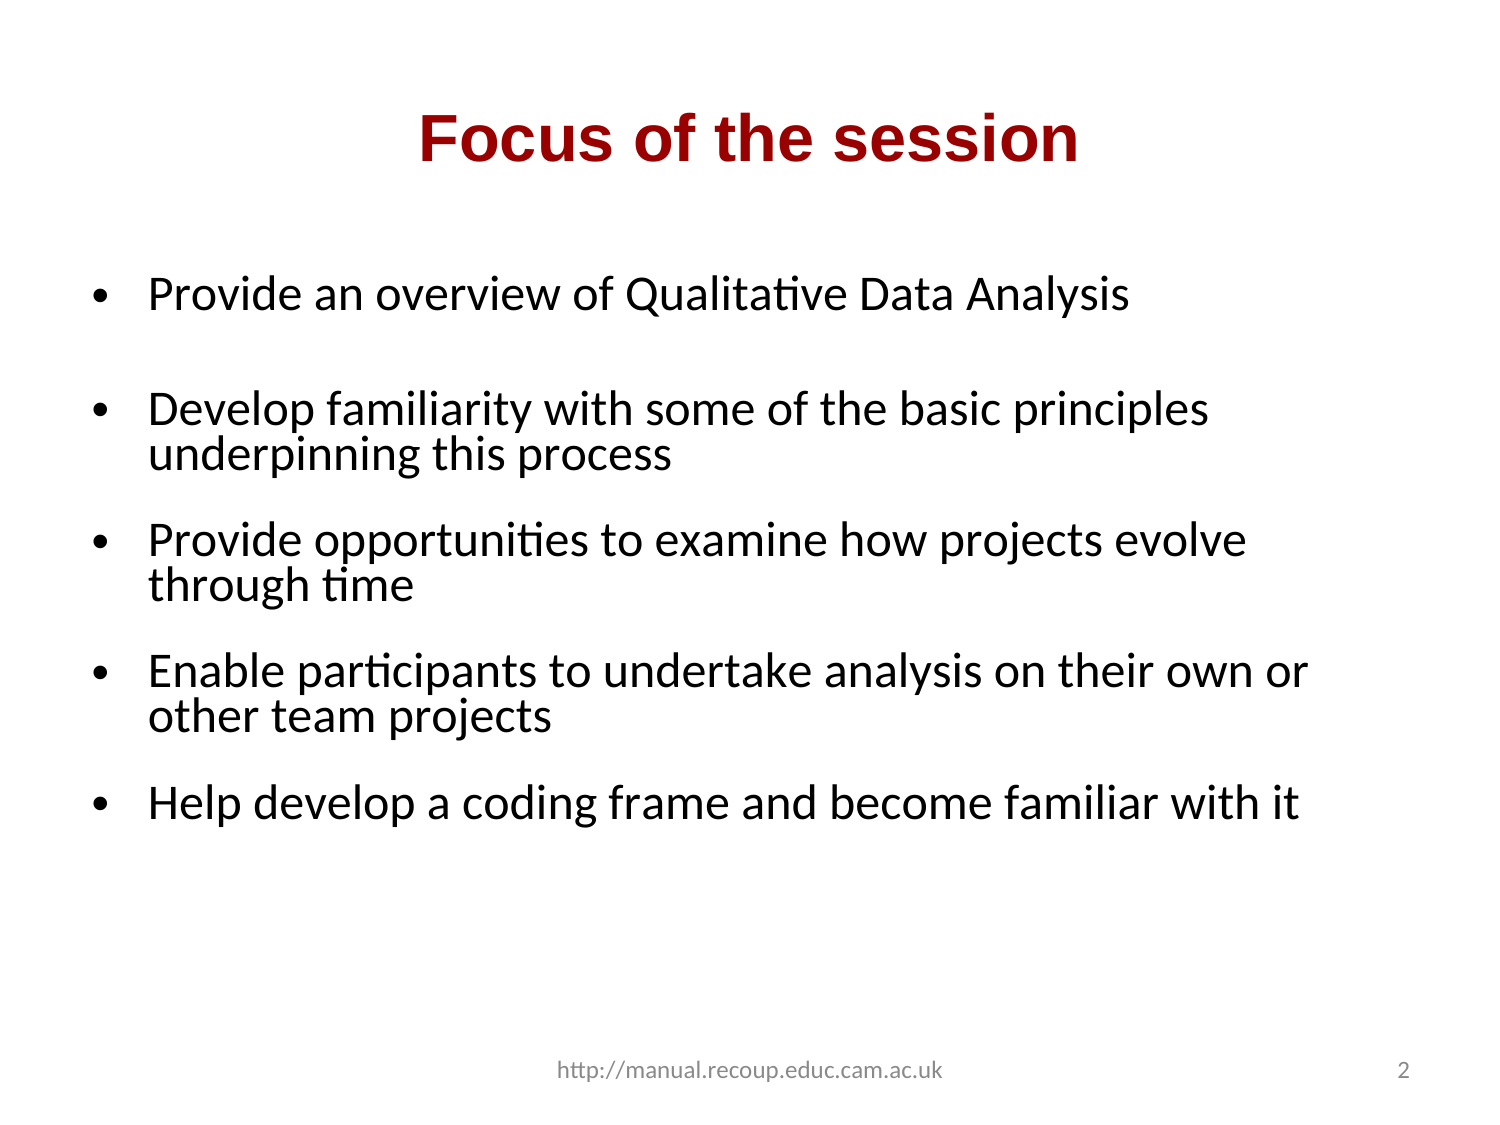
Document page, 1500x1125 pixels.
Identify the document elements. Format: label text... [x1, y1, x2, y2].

title Focus of the session [75, 45, 1426, 233]
list Provide an overview of Qualitative Data Analysis Develop familiarity with some of the basic principles underpinning this process Provide opportunities to examine how projects evolve through time Enable participants to undertake analysis on their own or other team projects Help develop a coding frame and become familiar with it [76, 267, 1427, 946]
